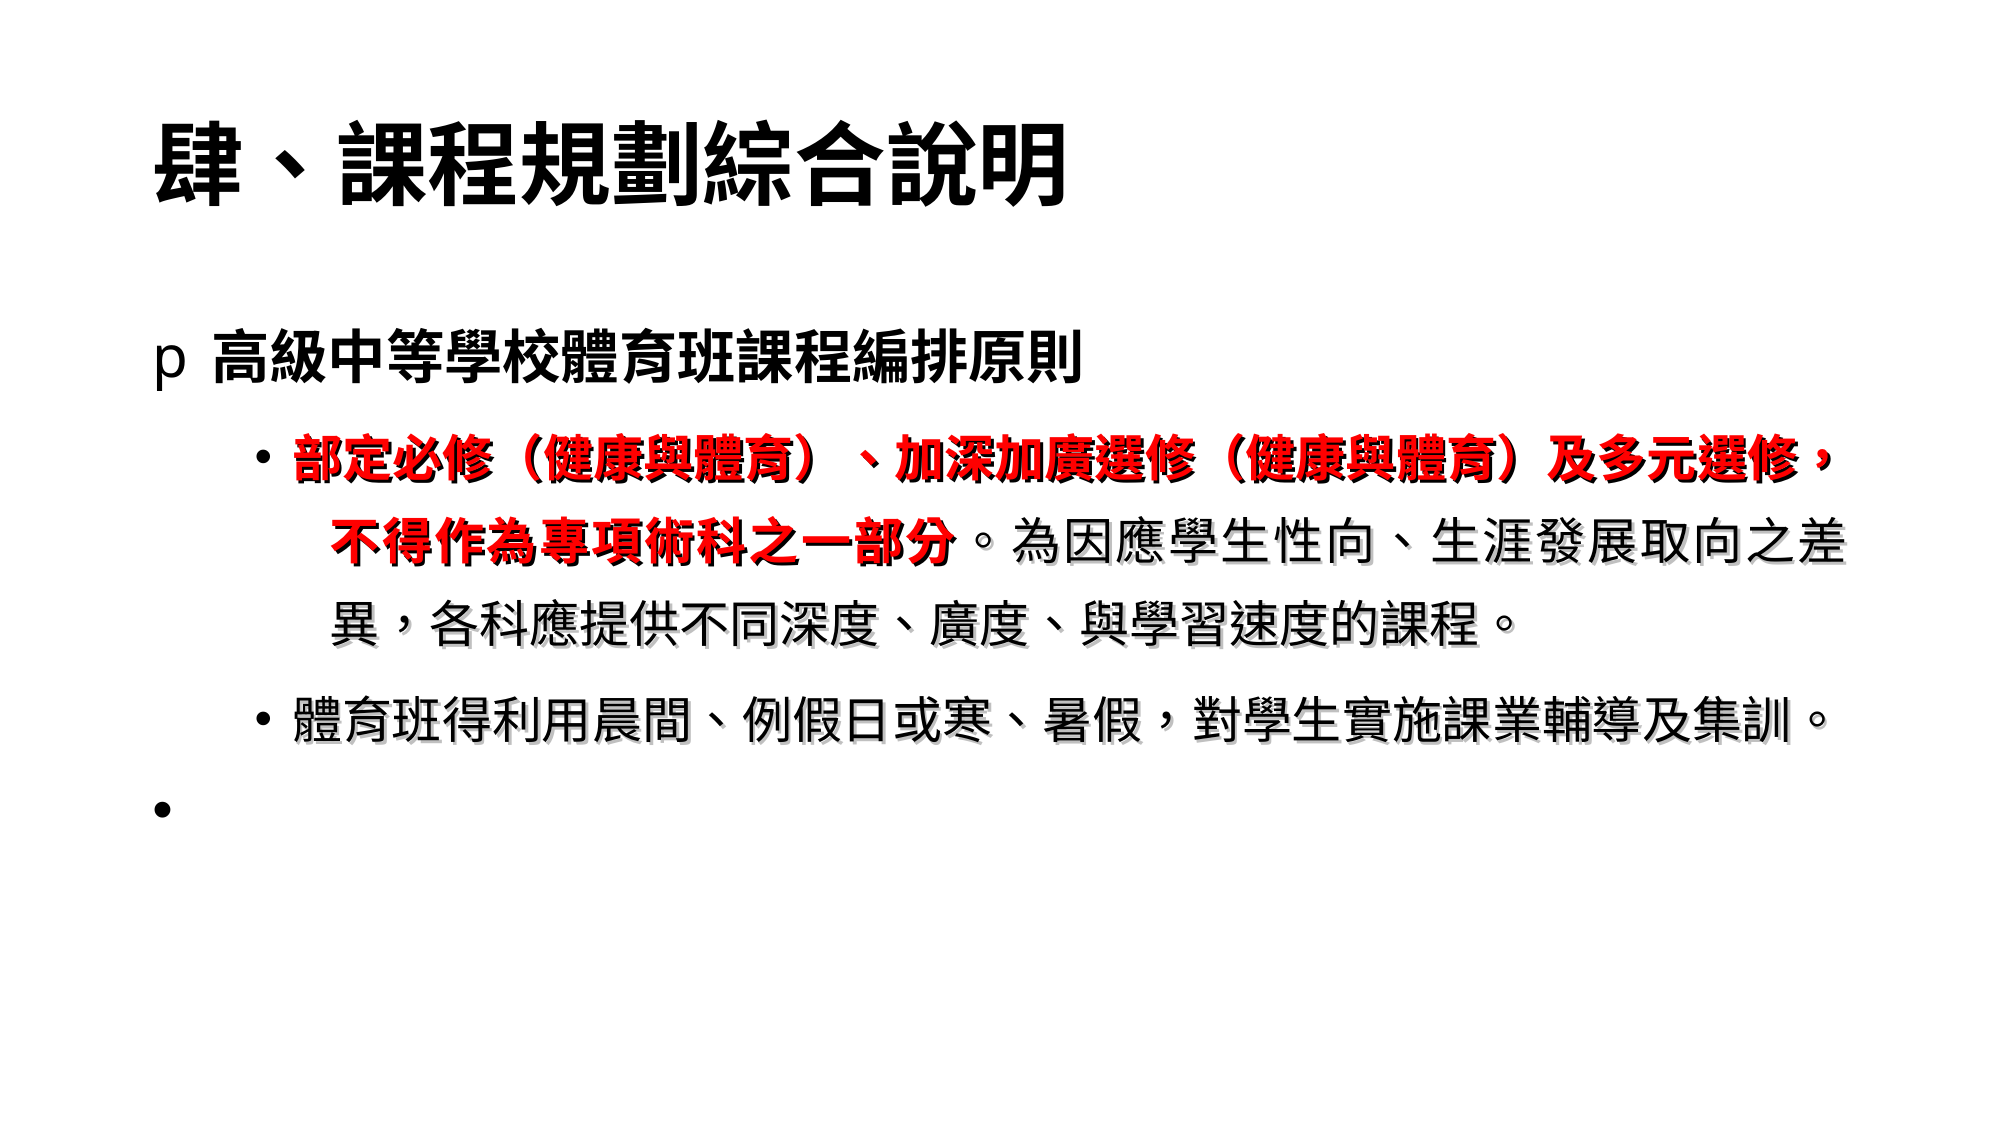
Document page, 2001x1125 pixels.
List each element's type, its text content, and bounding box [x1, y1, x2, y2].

title 肆、課程規劃綜合說明 [137, 59, 1863, 278]
list 高級中等學校體育班課程編排原則 部定必修（健康與體育）、加深加廣選修（健康與體育）及多元選修，不得作為專項術科之一部分。為因應學生性向、生涯發展取向之差異，各科應提供不同深度、廣度、與學習速度的課程。 體育班得利用晨間、例假日或寒、暑假，對學生實施課業輔導及集訓。 [137, 299, 1863, 1038]
